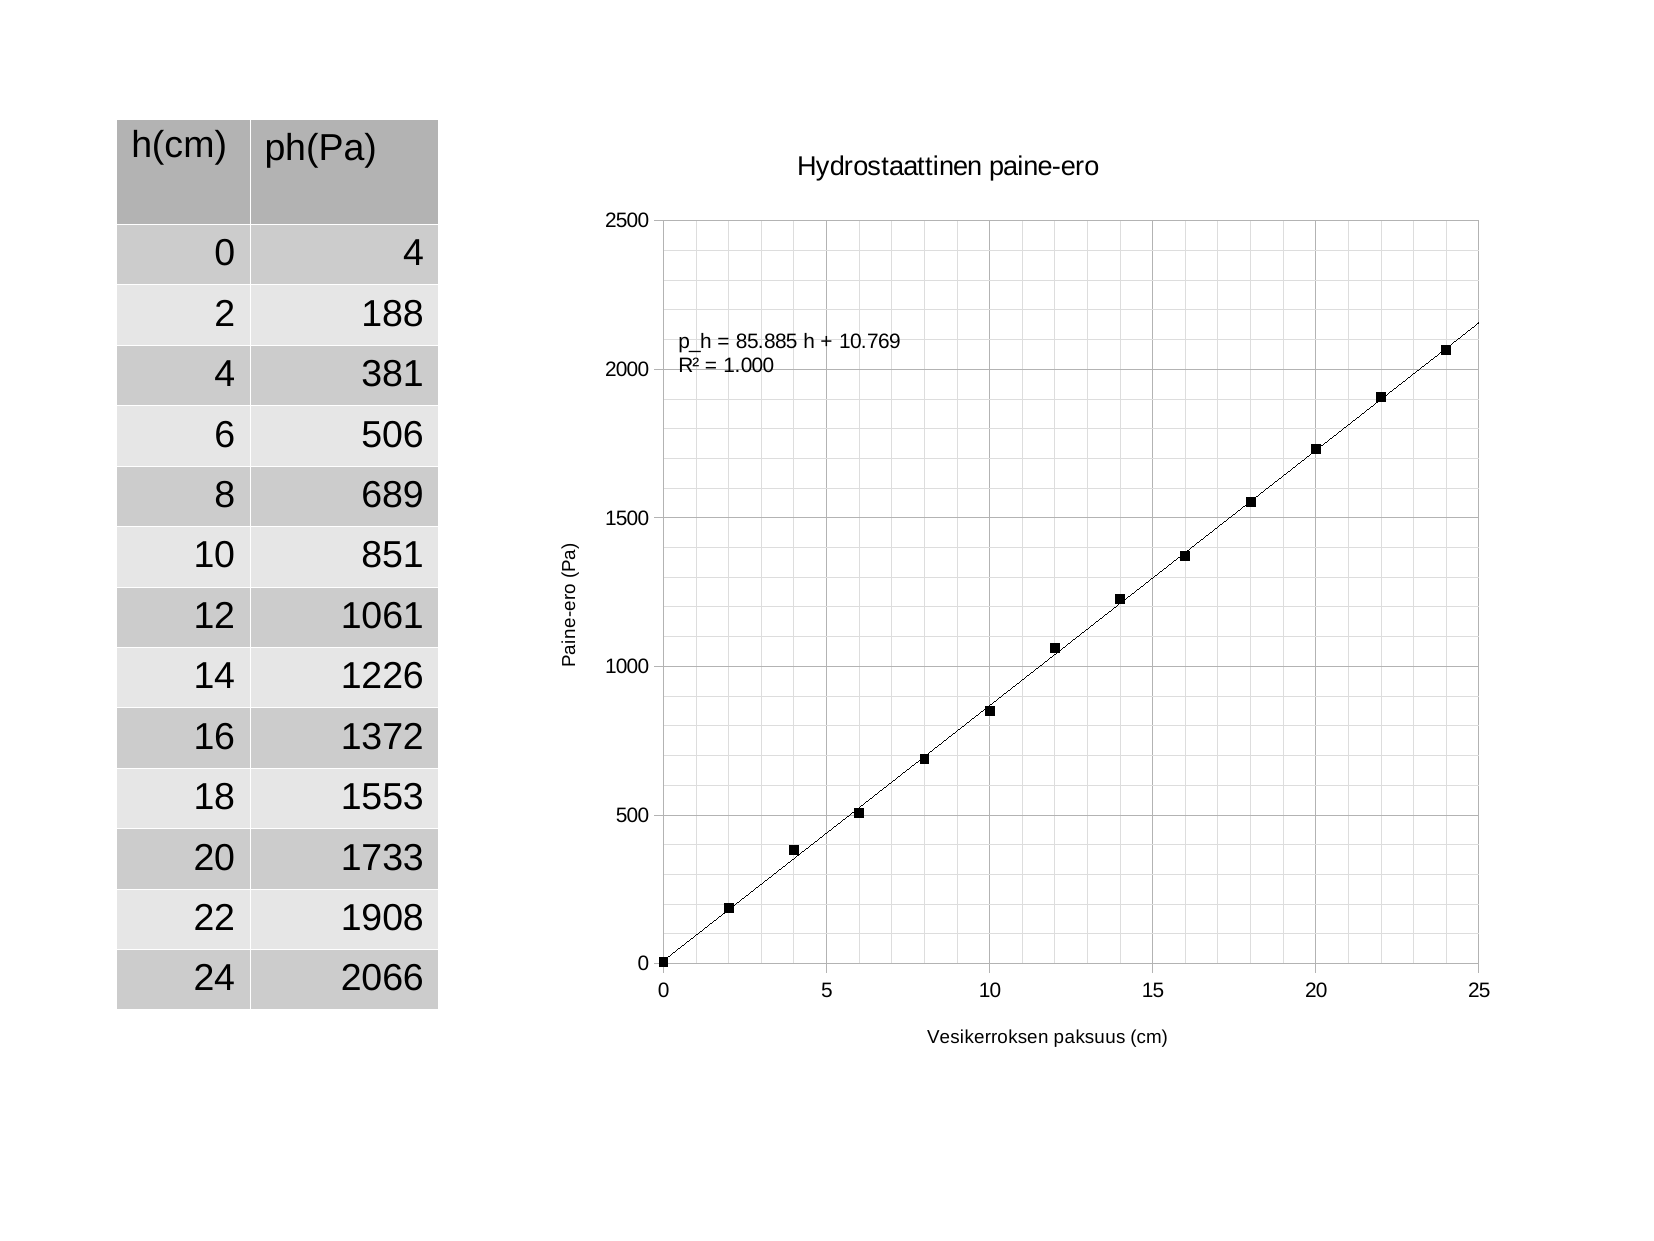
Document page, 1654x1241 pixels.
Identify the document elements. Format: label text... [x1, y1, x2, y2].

table_cell 24 [117, 950, 250, 1009]
table_cell 16 [117, 708, 250, 768]
table_cell 1372 [251, 708, 438, 768]
table_cell 2 [117, 285, 250, 345]
table_cell 689 [251, 467, 438, 526]
table_cell 18 [117, 769, 250, 828]
table_cell 22 [117, 890, 250, 949]
table_cell 0 [117, 225, 250, 284]
table_header ph(Pa) [251, 120, 438, 224]
table_cell 6 [117, 406, 250, 466]
table_header h(cm) [117, 120, 250, 224]
table_cell 381 [251, 346, 438, 405]
table_cell 1908 [251, 890, 438, 949]
table_cell 1061 [251, 588, 438, 647]
table_cell 4 [251, 225, 438, 284]
table_cell 14 [117, 648, 250, 707]
table_cell 506 [251, 406, 438, 466]
table_cell 1553 [251, 769, 438, 828]
table_cell 851 [251, 527, 438, 587]
table_cell 10 [117, 527, 250, 587]
table_cell 188 [251, 285, 438, 345]
table_cell 1733 [251, 829, 438, 889]
chart [525, 116, 1510, 1079]
table_cell 4 [117, 346, 250, 405]
table_cell 20 [117, 829, 250, 889]
table_cell 12 [117, 588, 250, 647]
table_cell 1226 [251, 648, 438, 707]
table_cell 2066 [251, 950, 438, 1009]
table_cell 8 [117, 467, 250, 526]
